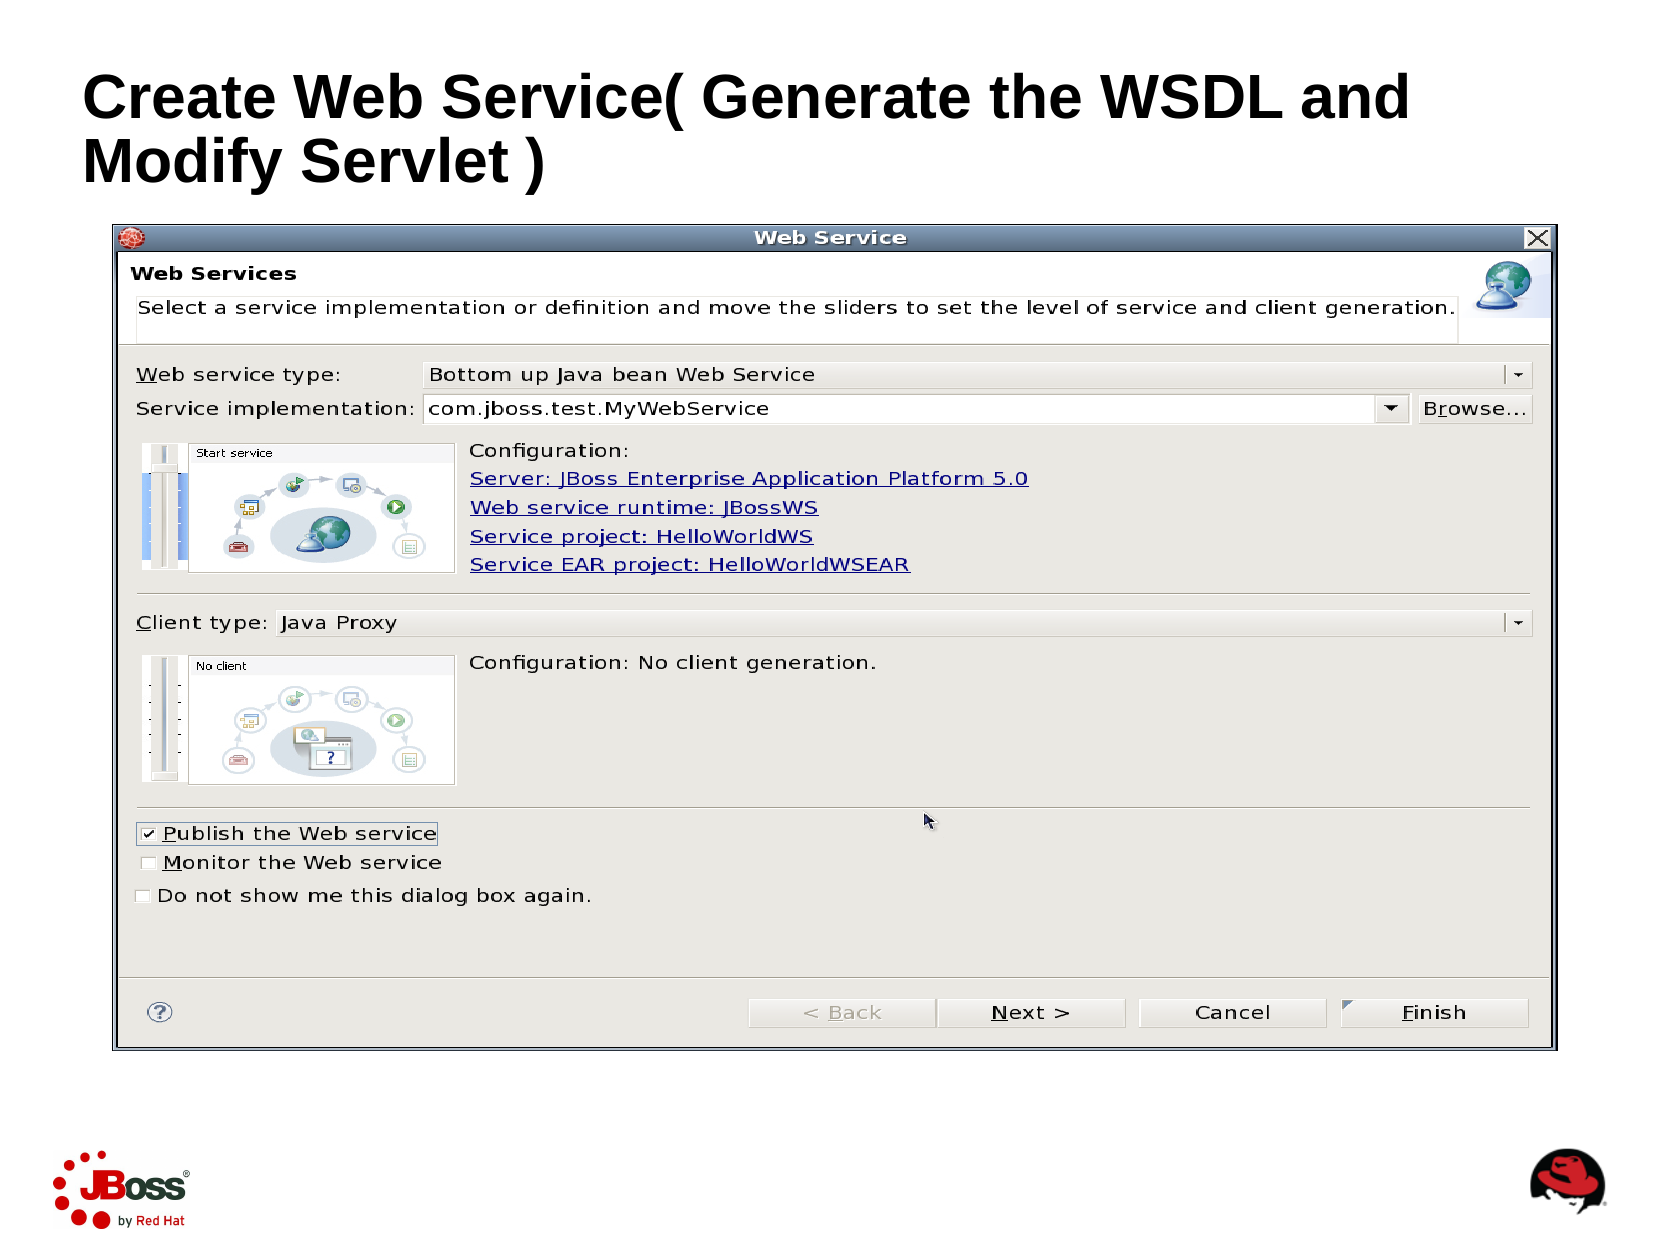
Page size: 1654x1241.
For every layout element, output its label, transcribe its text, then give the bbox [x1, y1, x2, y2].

title Create Web Service( Generate the WSDL and Modify Servlet ) [82, 24, 1571, 238]
picture [112, 224, 1558, 1051]
picture [53, 1150, 190, 1229]
picture [1529, 1146, 1613, 1224]
